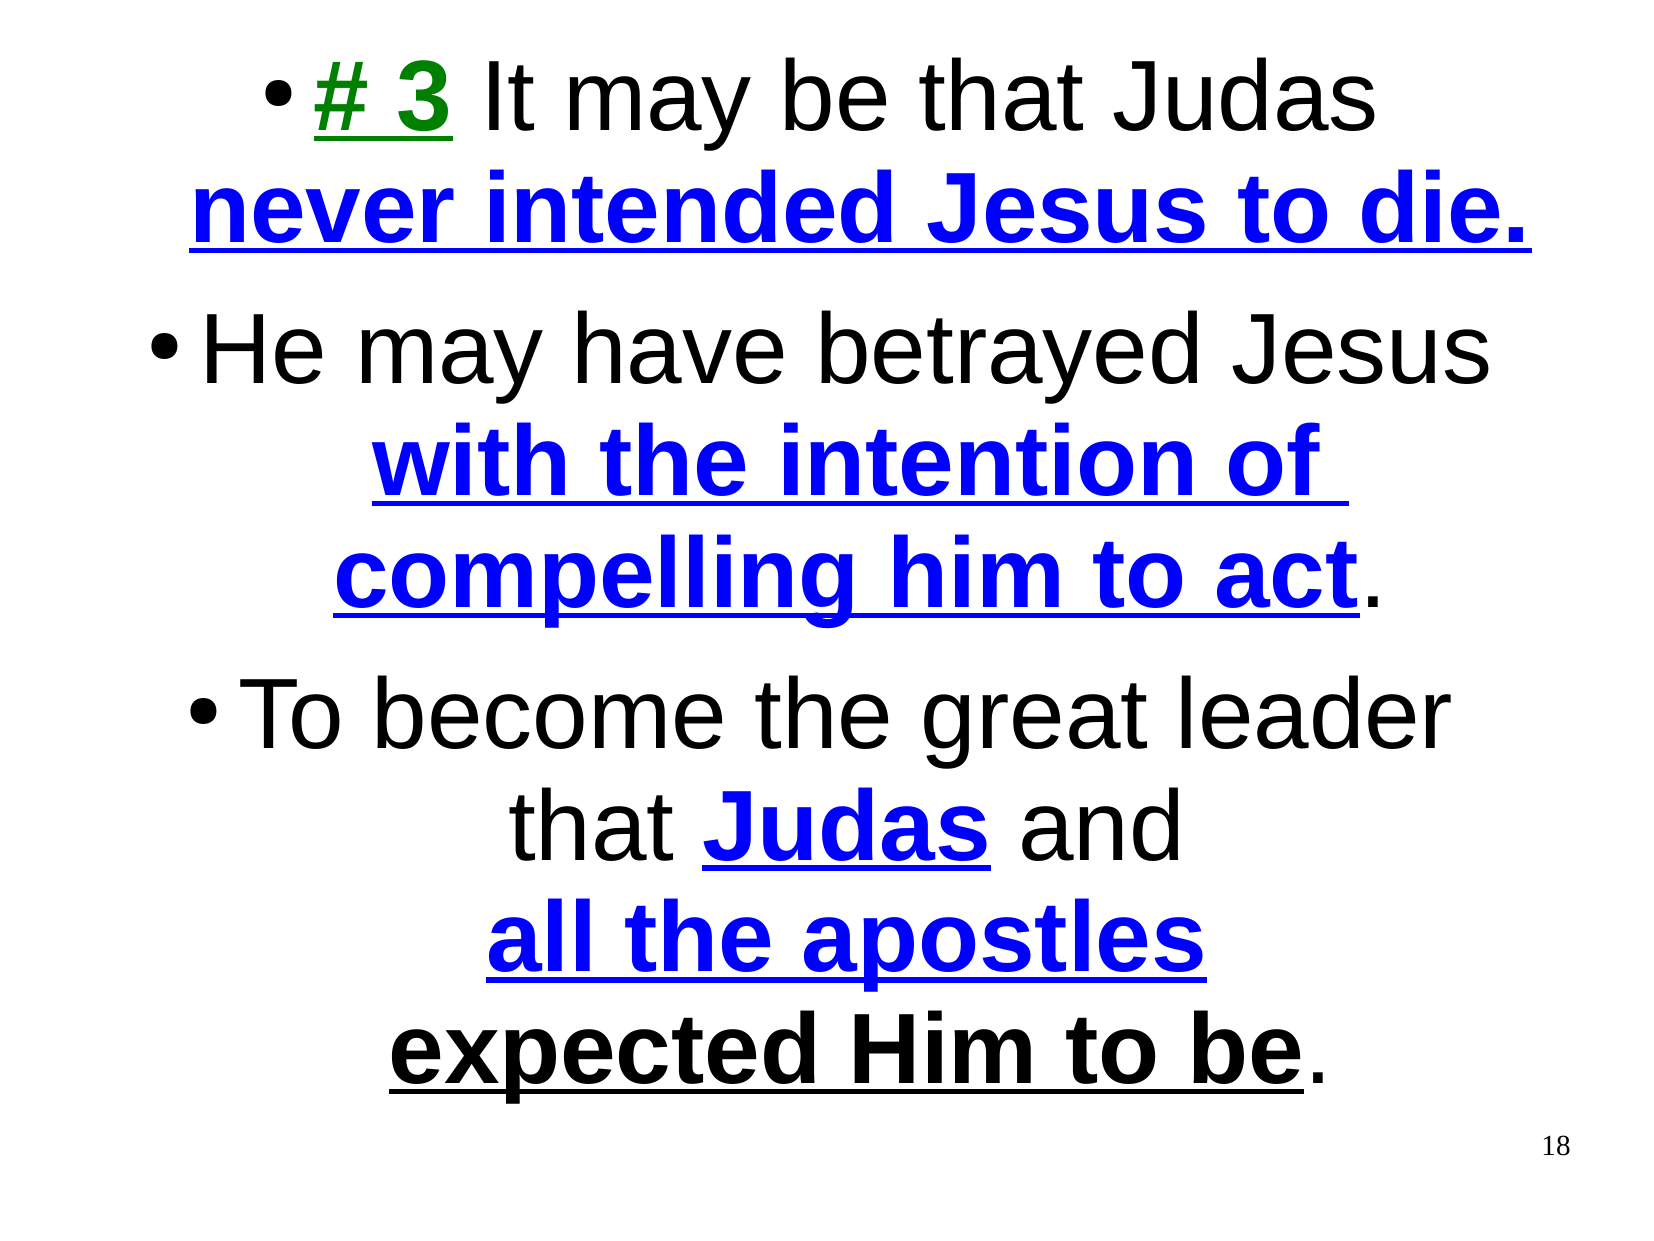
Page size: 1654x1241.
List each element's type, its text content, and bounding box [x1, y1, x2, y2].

list # 3 It may be that Judas never intended Jesus to die. He may have betrayed Jesus with the intention of compelling him to act. To become the great leader that Judas and all the apostles expected Him to be. [37, 40, 1613, 1241]
